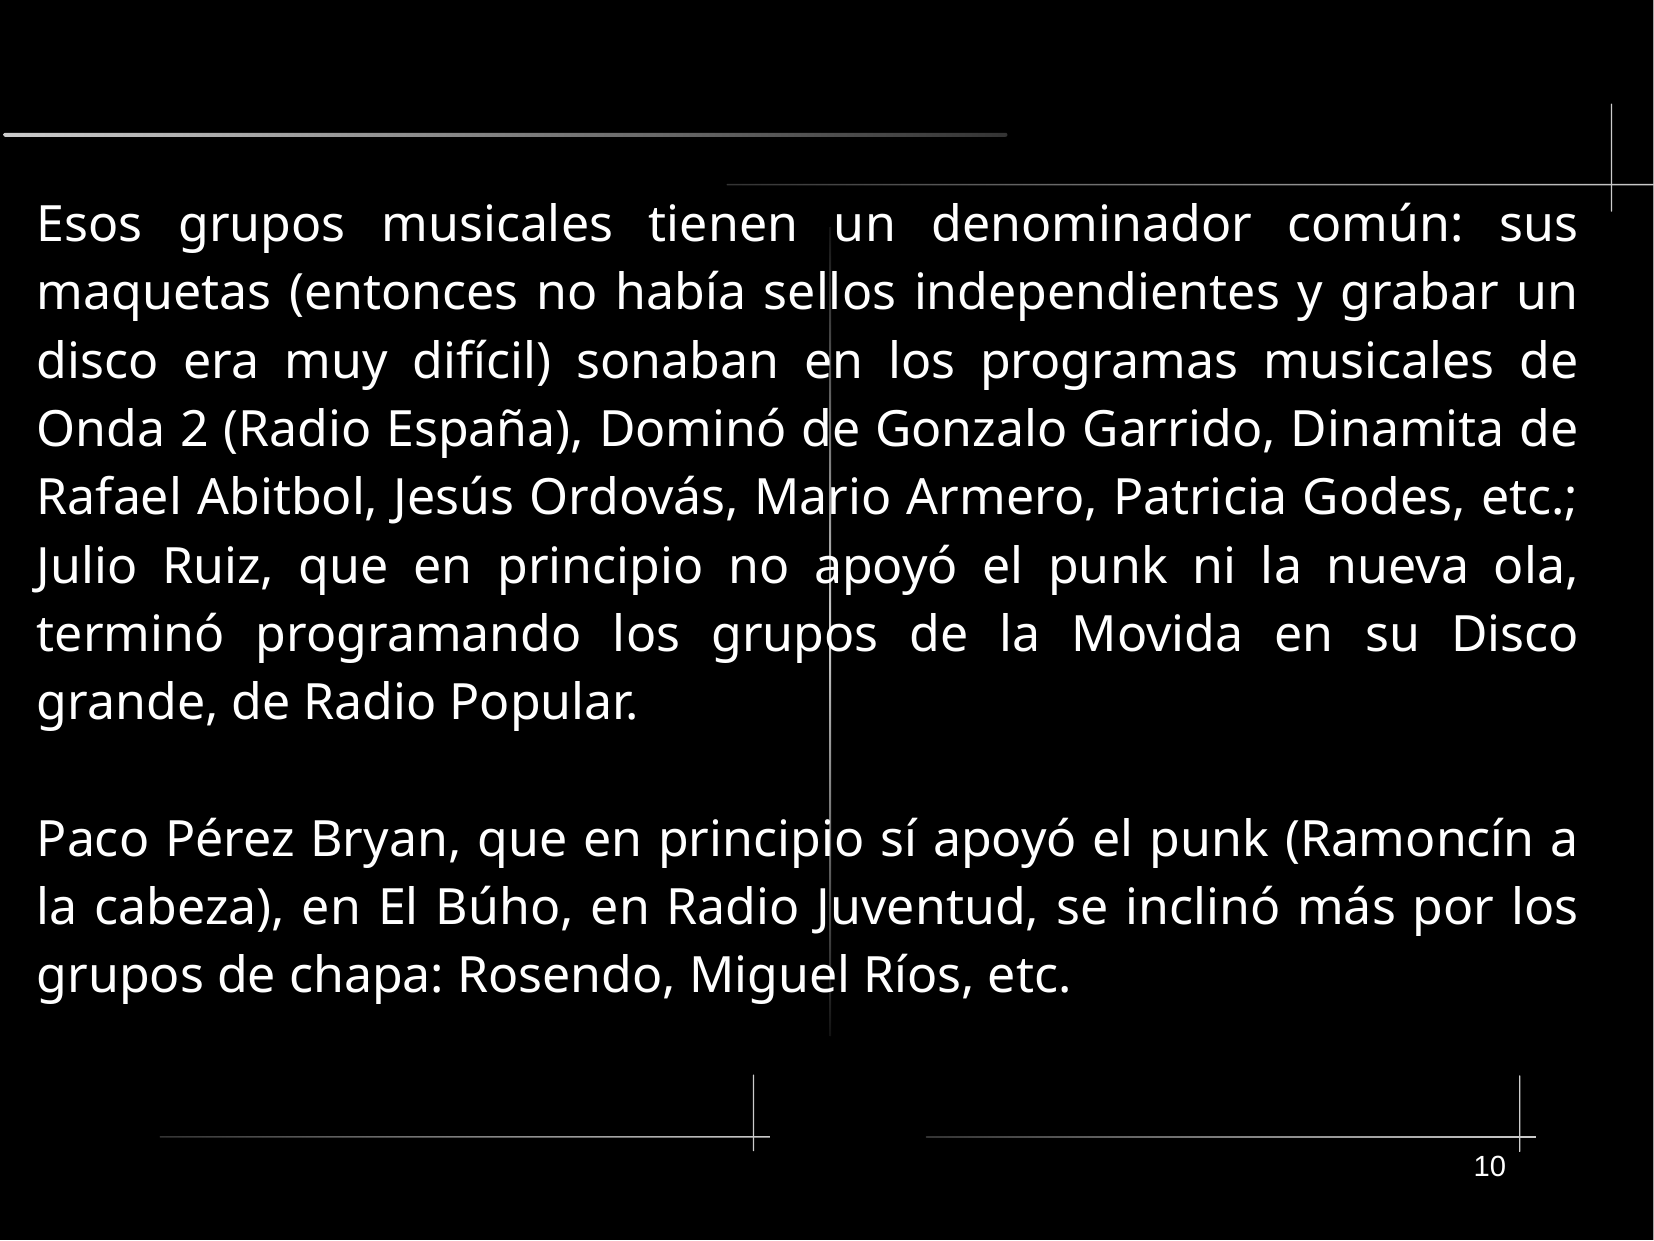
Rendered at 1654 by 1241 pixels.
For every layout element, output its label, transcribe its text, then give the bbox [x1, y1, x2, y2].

text_box Esos grupos musicales tienen un denominador común: sus maquetas (entonces no había sellos independientes y grabar un disco era muy difícil) sonaban en los programas musicales de Onda 2 (Radio España), Dominó de Gonzalo Garrido, Dinamita de Rafael Abitbol, Jesús Ordovás, Mario Armero, Patricia Godes, etc.; Julio Ruiz, que en principio no apoyó el punk ni la nueva ola, terminó programando los grupos de la Movida en su Disco grande, de Radio Popular. Paco Pérez Bryan, que en principio sí apoyó el punk (Ramoncín a la cabeza), en El Búho, en Radio Juventud, se inclinó más por los grupos de chapa: Rosendo, Miguel Ríos, etc. [22, 180, 1595, 532]
